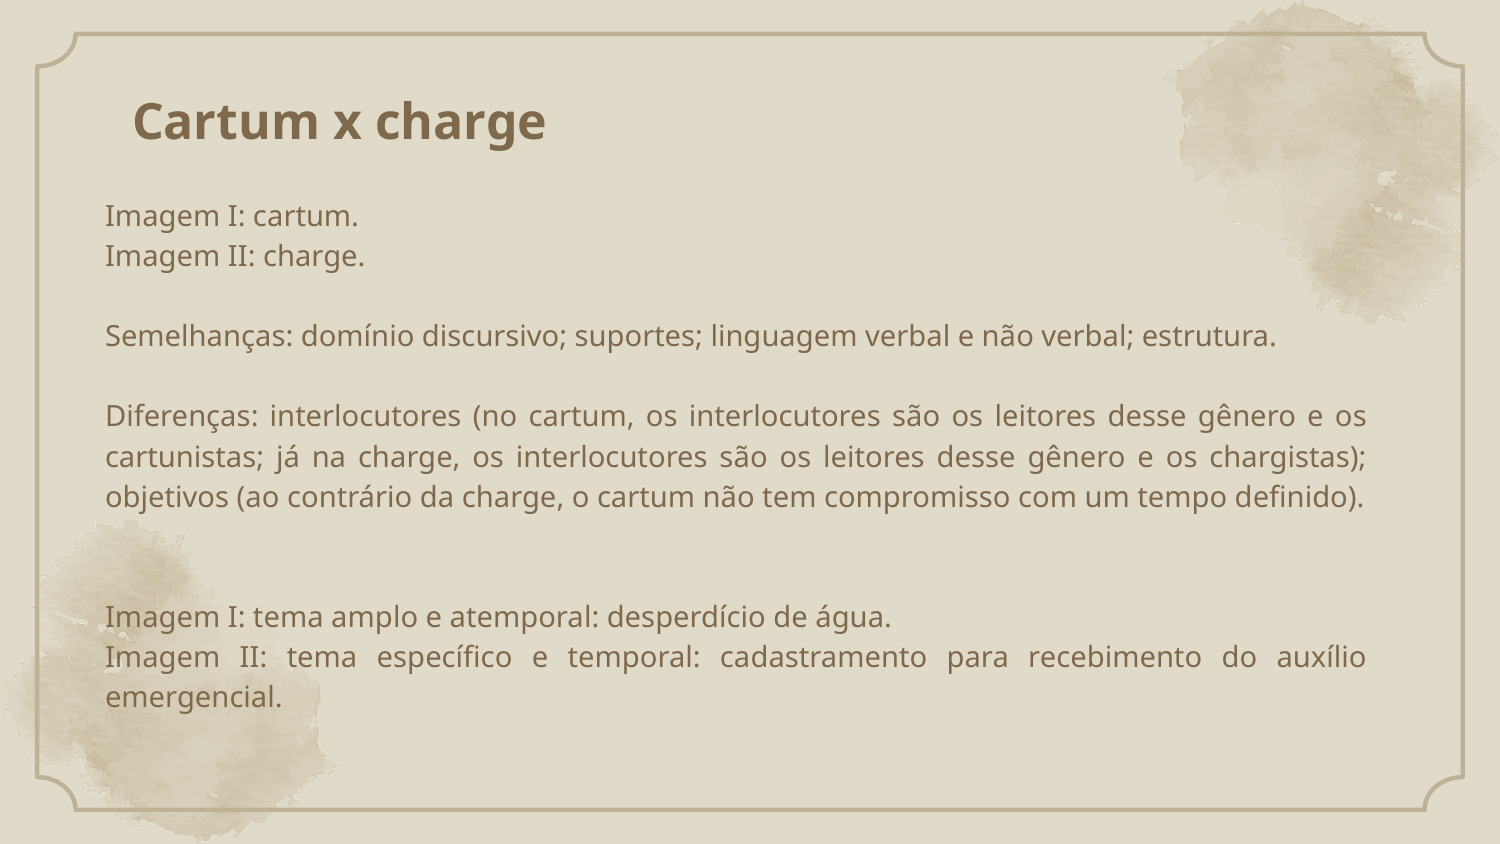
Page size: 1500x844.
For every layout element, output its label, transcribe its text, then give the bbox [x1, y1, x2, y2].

title Cartum x charge [117, 89, 1383, 150]
subtitle Imagem I: cartum. Imagem II: charge. Semelhanças: domínio discursivo; suportes; linguagem verbal e não verbal; estrutura. Diferenças: interlocutores (no cartum, os interlocutores são os leitores desse gênero e os cartunistas; já na charge, os interlocutores são os leitores desse gênero e os chargistas); objetivos (ao contrário da charge, o cartum não tem compromisso com um tempo definido). Imagem I: tema amplo e atemporal: desperdício de água. Imagem II: tema específico e temporal: cadastramento para recebimento do auxílio emergencial. [89, 176, 1383, 769]
